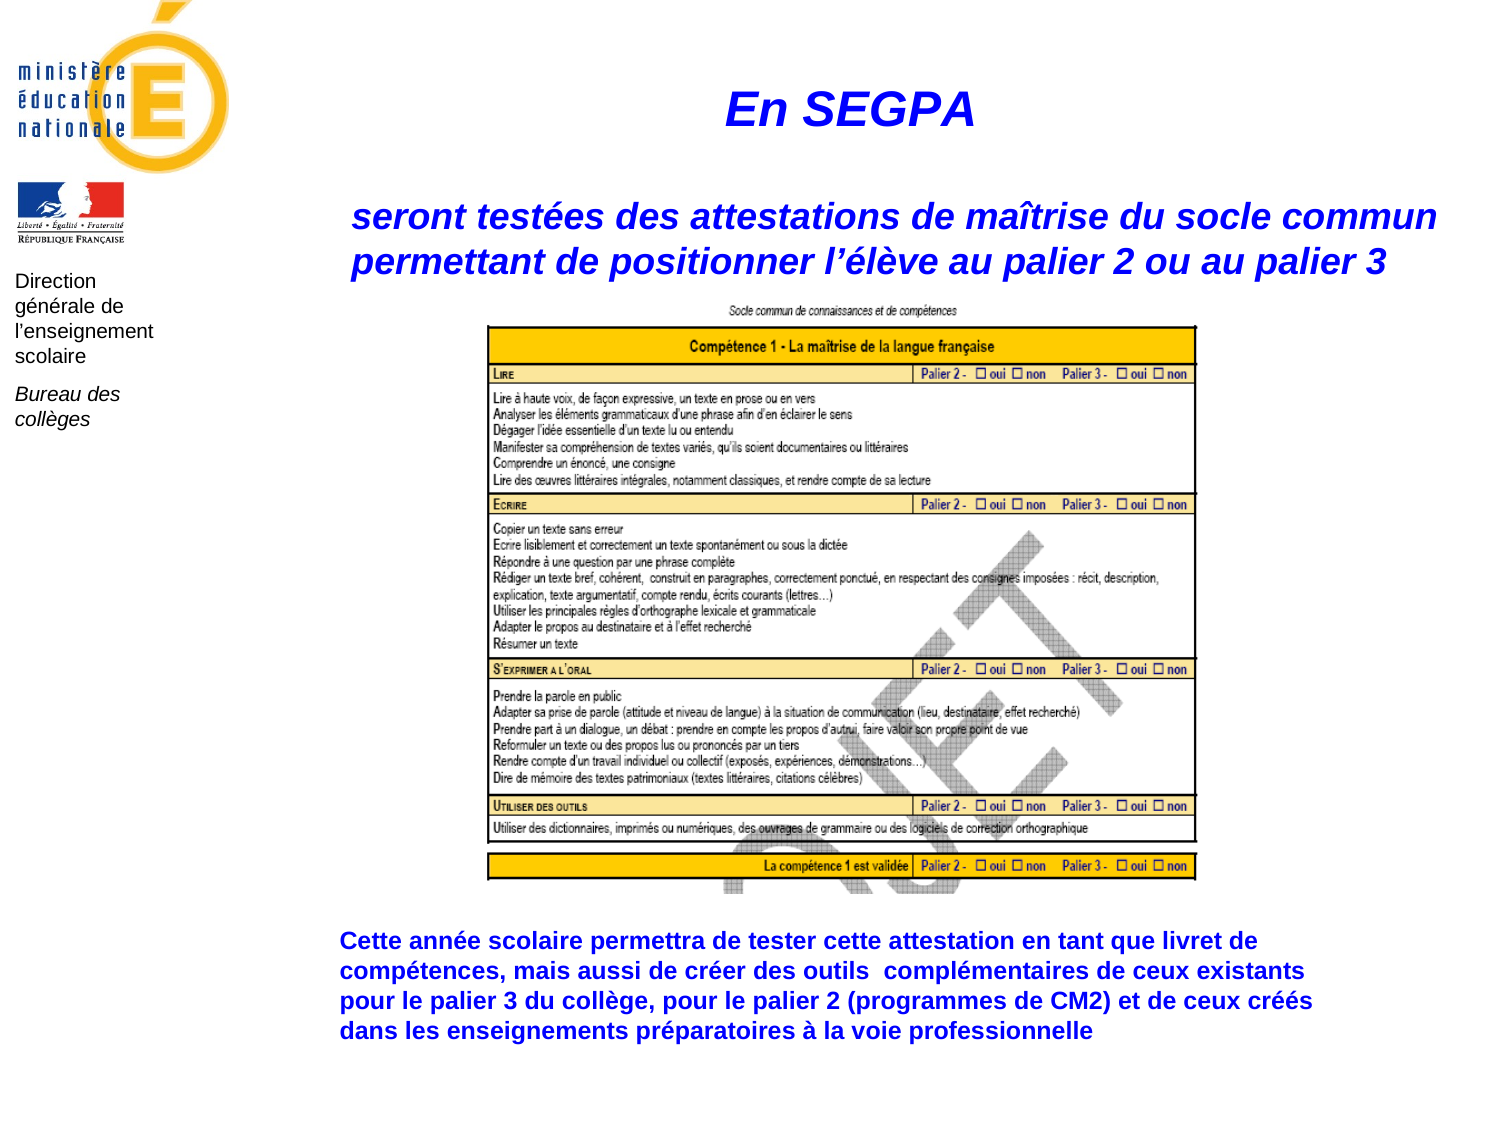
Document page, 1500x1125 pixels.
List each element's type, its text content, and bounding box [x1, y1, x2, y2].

text_box Direction générale de l’enseignement scolaire Bureau des collèges [0, 259, 172, 439]
picture [466, 302, 1223, 894]
text_box seront testées des attestations de maîtrise du socle commun permettant de positionner l’élève au palier 2 ou au palier 3 [336, 184, 1465, 291]
picture [17, 0, 229, 244]
text_box Cette année scolaire permettra de tester cette attestation en tant que livret de compétences, mais aussi de créer des outils complémentaires de ceux existants pour le palier 3 du collège, pour le palier 2 (programmes de CM2) et de ceux créés dans les enseignements préparatoires à la voie professionnelle [324, 916, 1356, 1053]
title En SEGPA [229, 42, 1500, 231]
